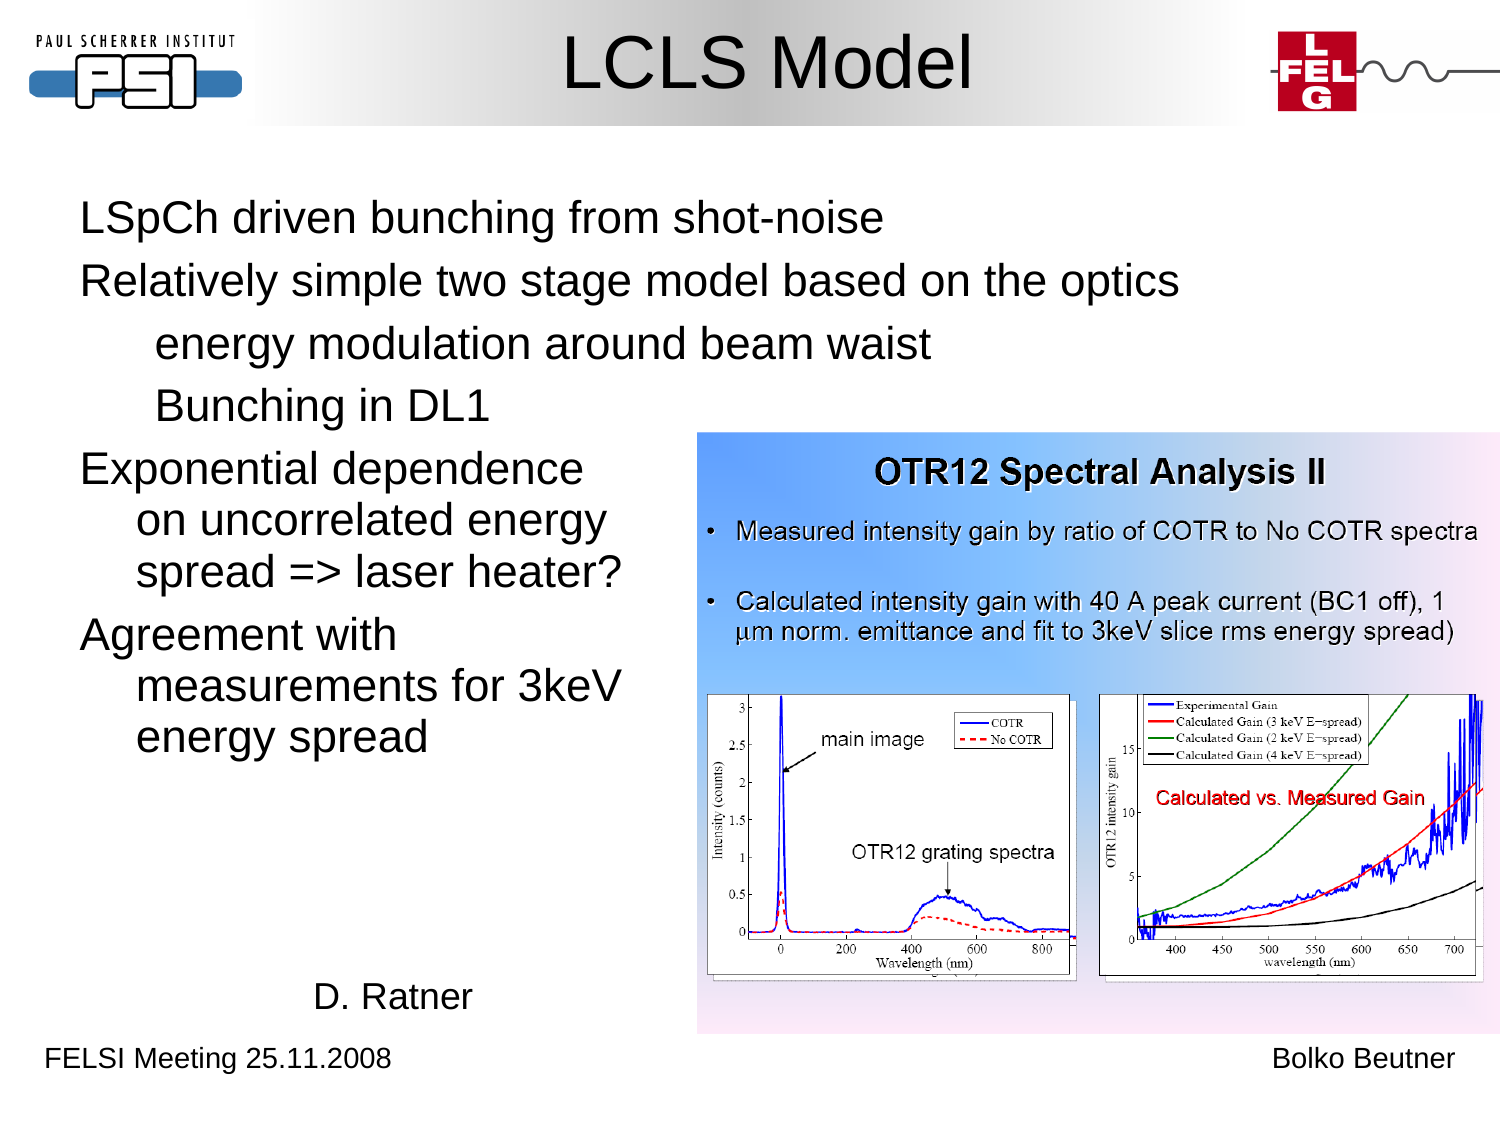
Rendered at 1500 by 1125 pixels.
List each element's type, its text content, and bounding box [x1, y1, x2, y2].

list LSpCh driven bunching from shot-noise Relatively simple two stage model based on the optics energy modulation around beam waist Bunching in DL1 Exponential dependence on uncorrelated energy spread => laser heater? Agreement with measurements for 3keV energy spread [64, 184, 1436, 988]
text_box D. Ratner [298, 967, 489, 1025]
picture [697, 432, 1500, 1034]
picture [17, 19, 256, 119]
picture [1270, 30, 1500, 113]
title LCLS Model [265, 0, 1270, 126]
